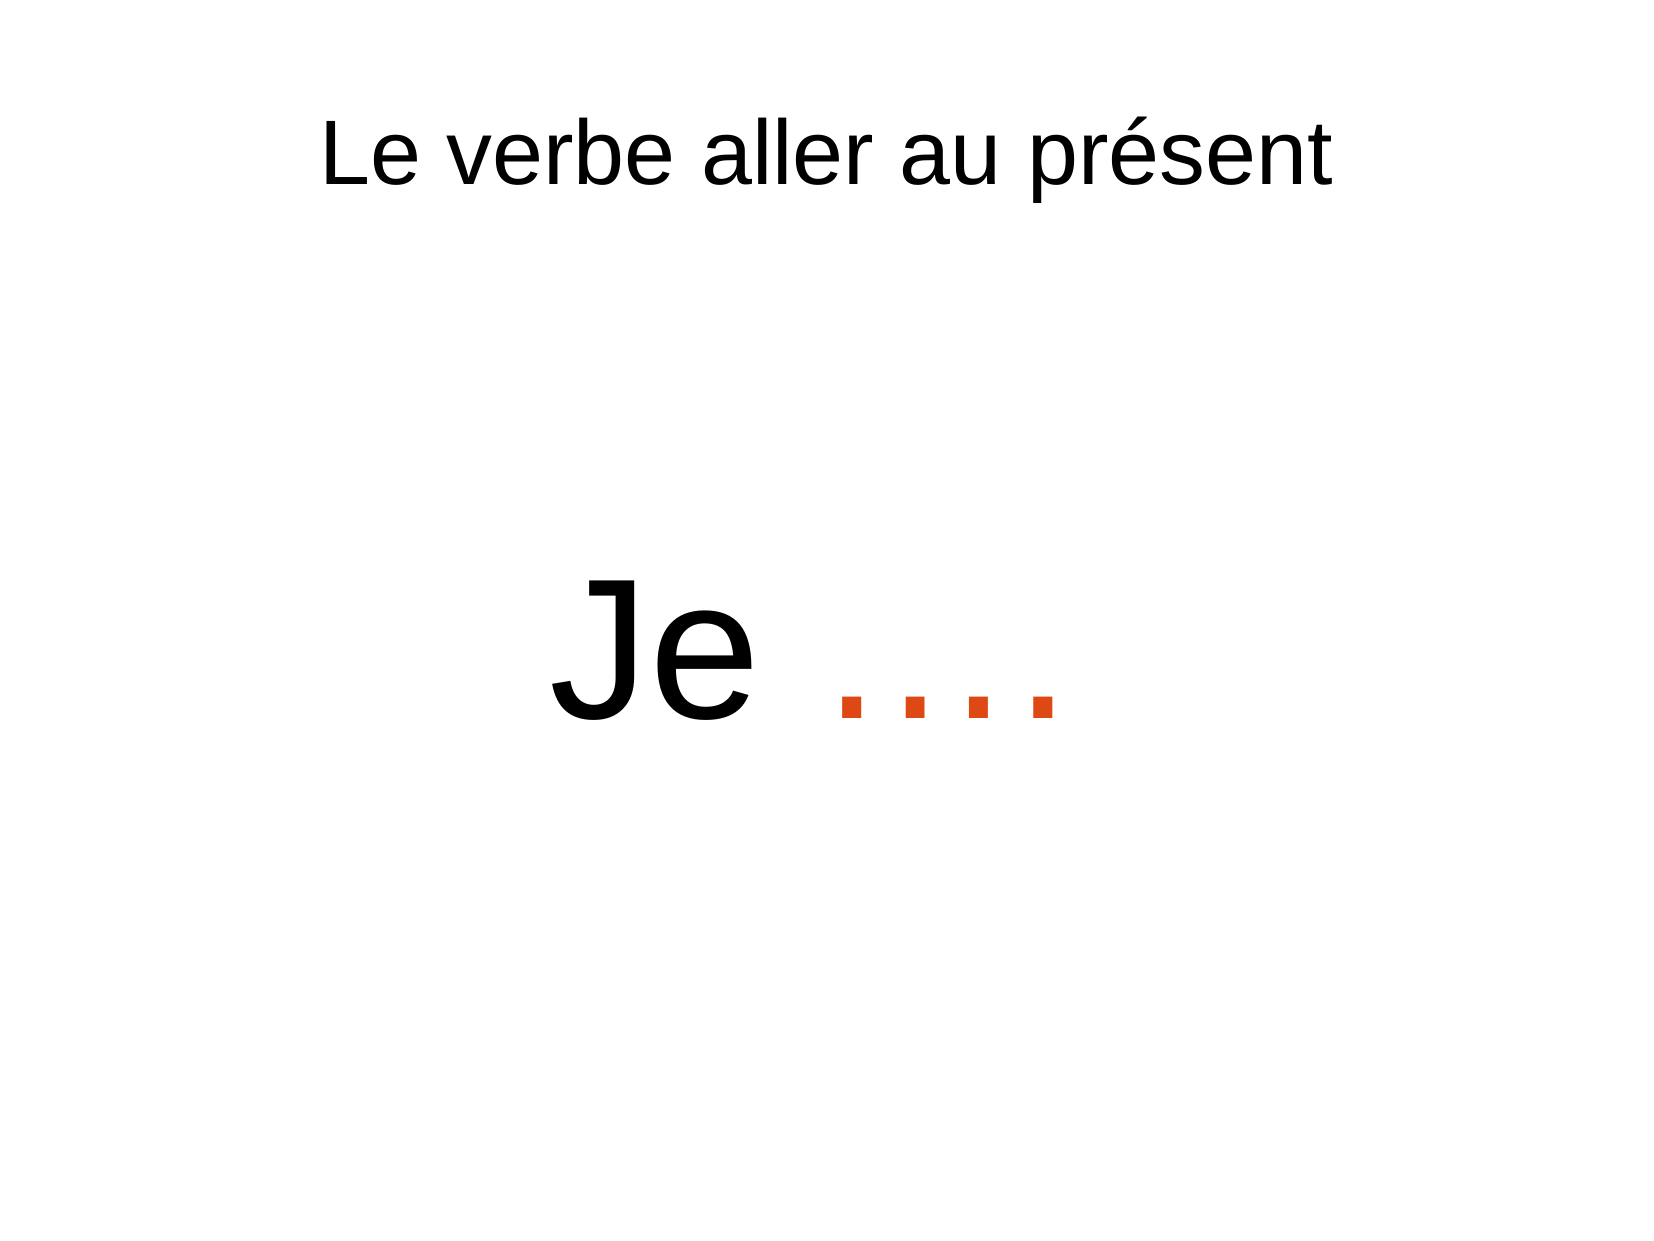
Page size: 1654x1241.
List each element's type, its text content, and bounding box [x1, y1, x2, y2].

title Le verbe aller au présent [82, 49, 1571, 257]
subtitle Je …. [82, 290, 1538, 1010]
